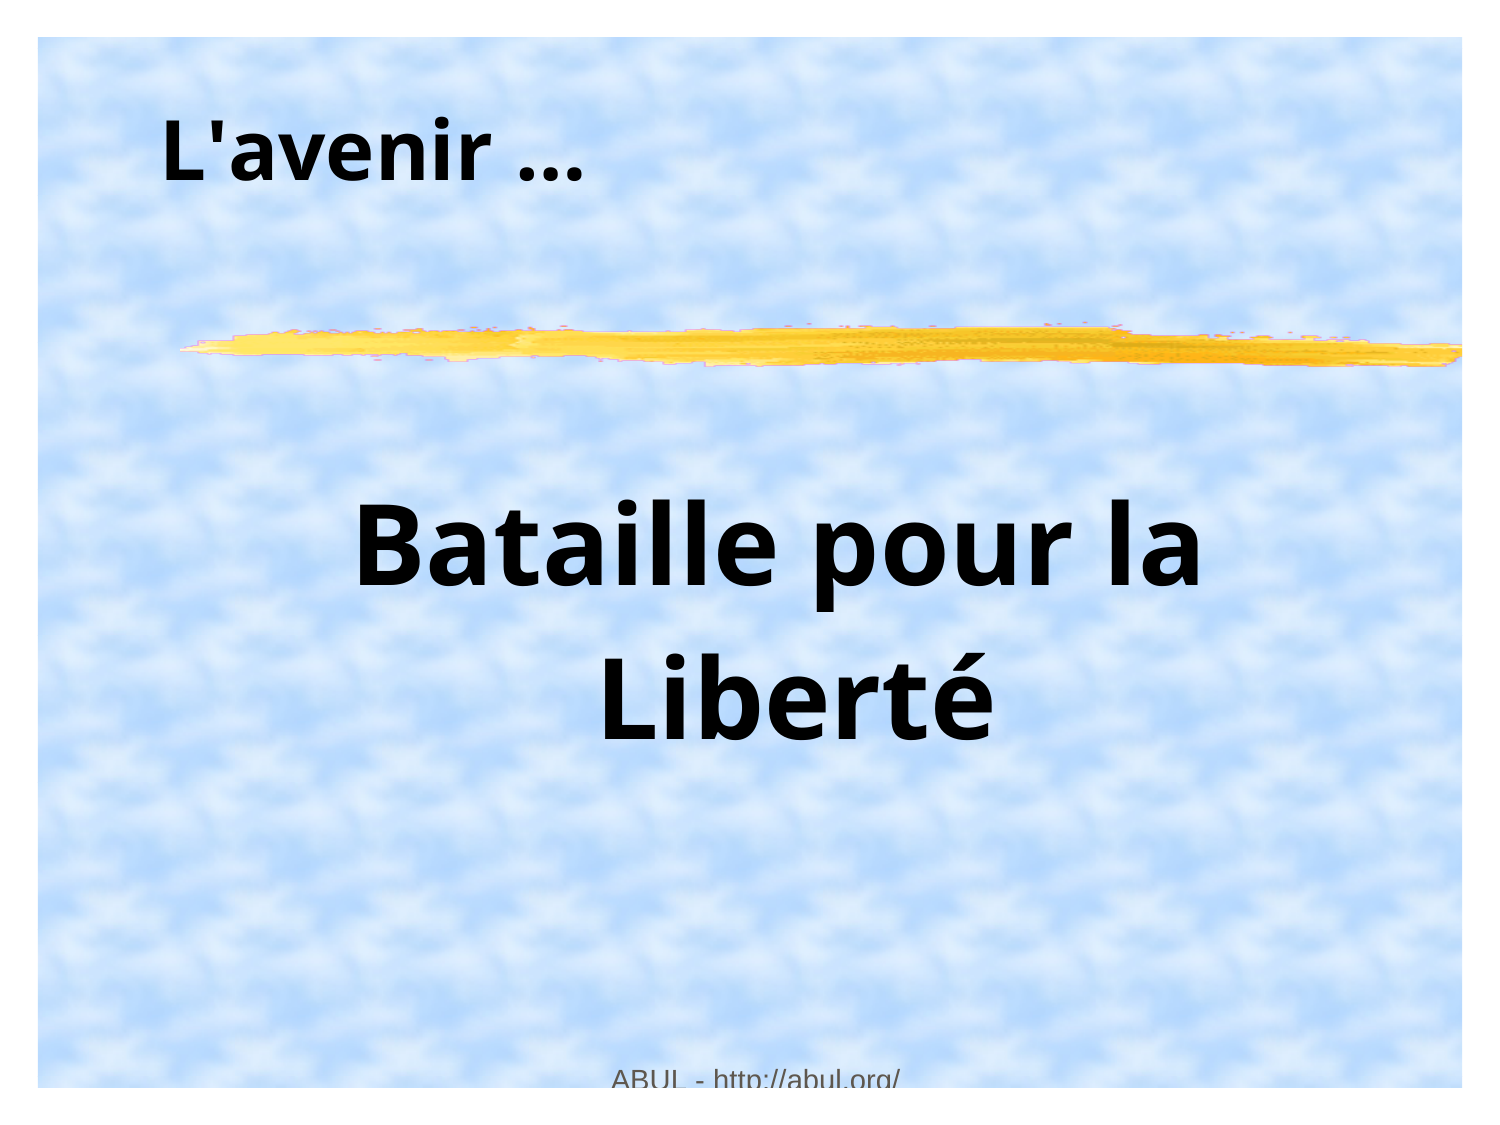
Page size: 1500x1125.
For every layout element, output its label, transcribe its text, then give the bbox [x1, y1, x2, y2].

subtitle Bataille pour la Liberté [261, 479, 1261, 758]
picture [734, 1076, 739, 1088]
picture [807, 1076, 814, 1088]
picture [37, 37, 1463, 1088]
picture [790, 1082, 797, 1088]
picture [750, 1076, 757, 1088]
picture [635, 1081, 645, 1088]
picture [853, 1076, 861, 1088]
picture [718, 1076, 725, 1088]
title L'avenir … [144, 60, 1356, 236]
picture [879, 1076, 887, 1088]
picture [614, 1084, 626, 1088]
picture [635, 1072, 644, 1078]
picture [616, 1073, 623, 1082]
